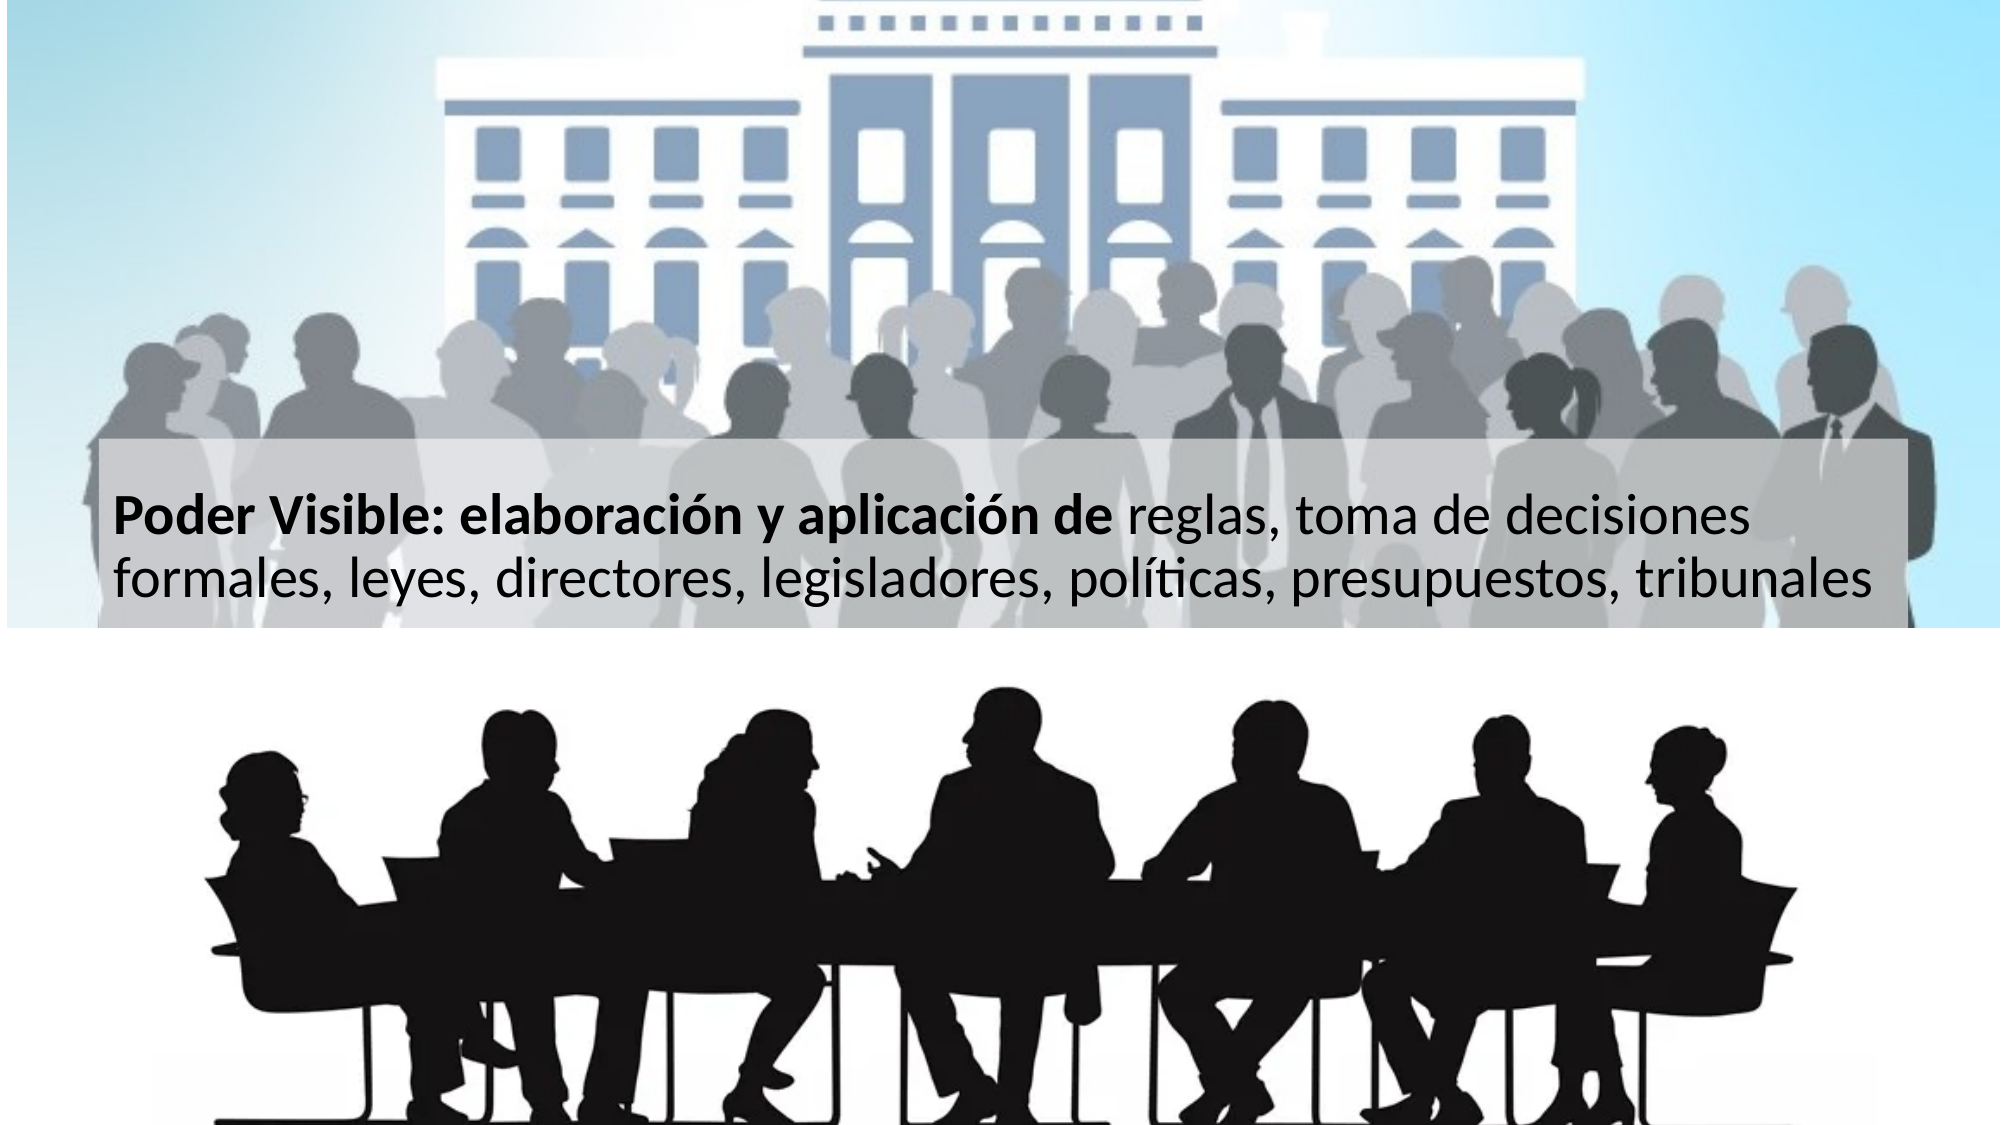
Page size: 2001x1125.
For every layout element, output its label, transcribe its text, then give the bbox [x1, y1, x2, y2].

picture [152, 657, 1878, 1125]
picture [7, 0, 2000, 628]
title Poder Visible: elaboración y aplicación de reglas, toma de decisiones formales, leyes, directores, legisladores, políticas, presupuestos, tribunales [98, 438, 1909, 657]
